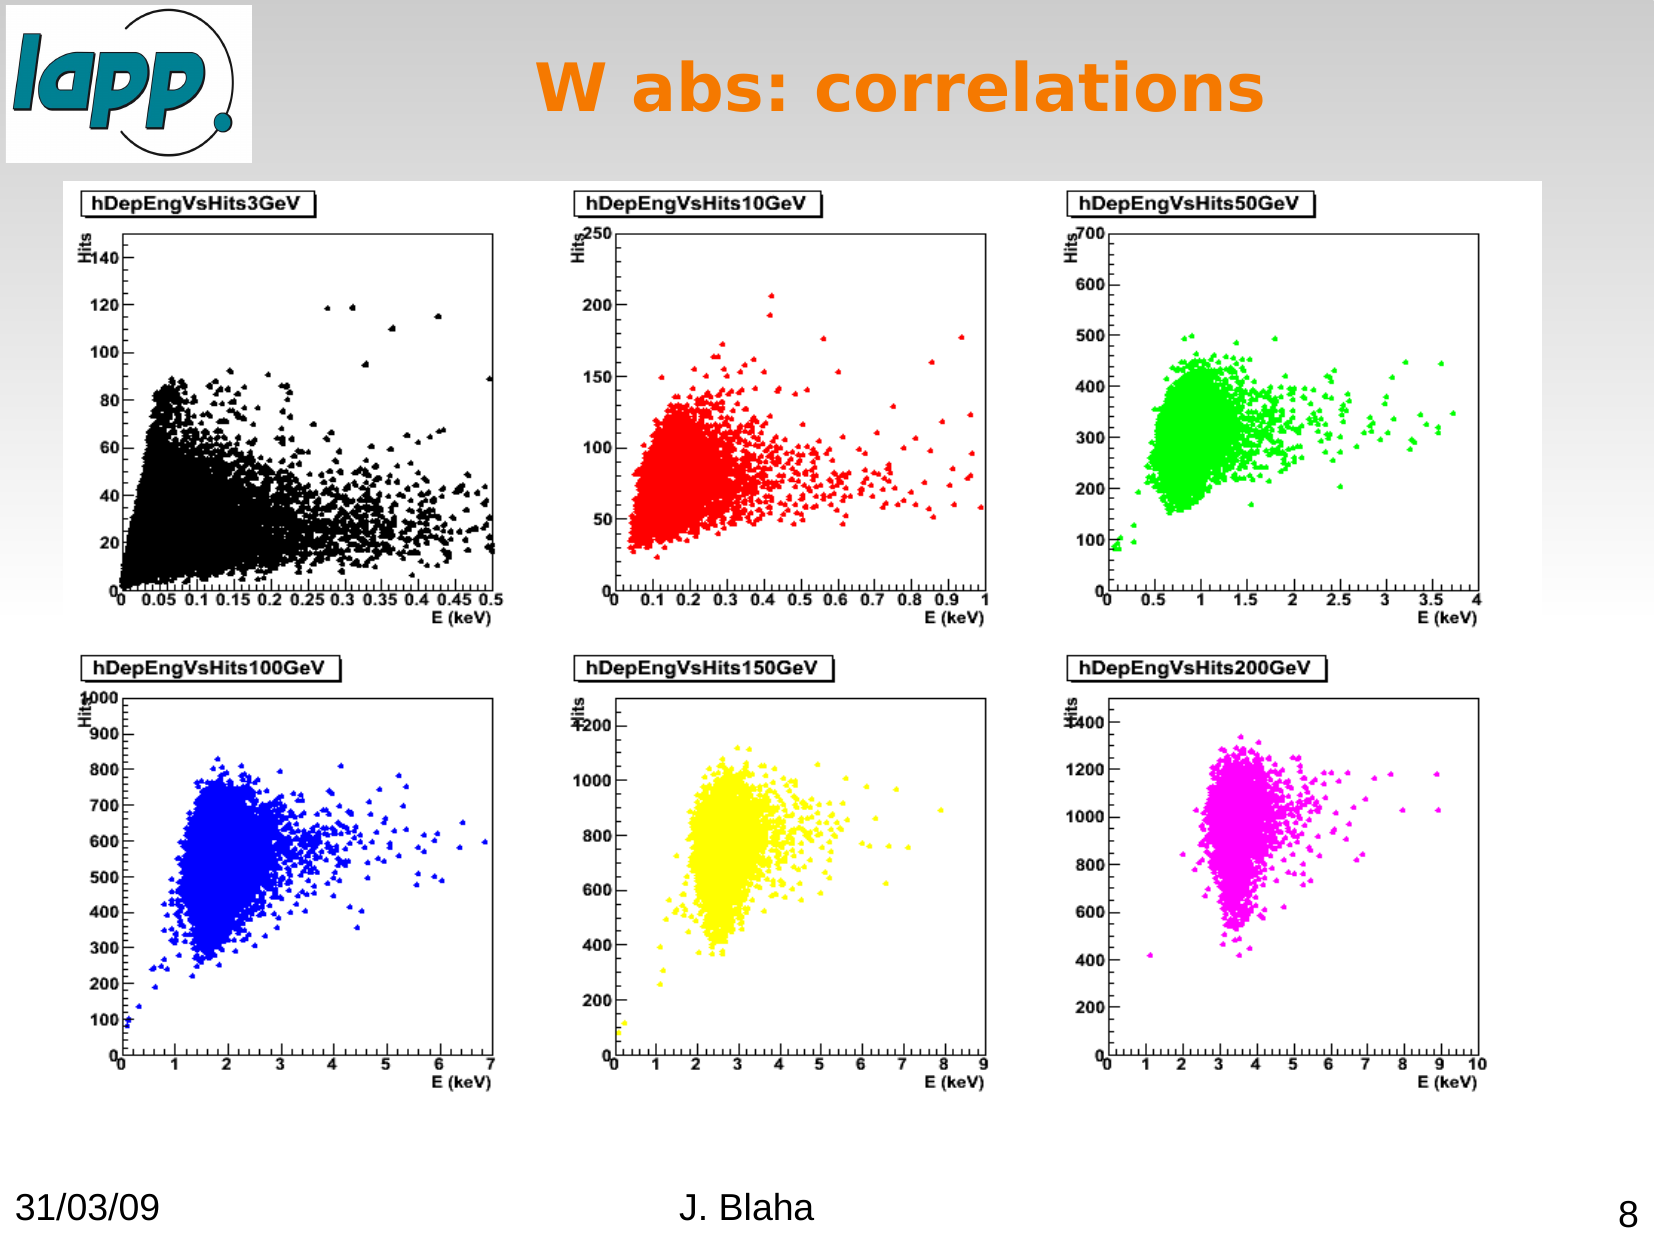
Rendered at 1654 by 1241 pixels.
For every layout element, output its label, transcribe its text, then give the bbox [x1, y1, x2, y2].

text_box 2 [1575, 1186, 1654, 1241]
text_box J. Blaha [653, 1179, 1000, 1241]
picture [5, 5, 252, 163]
title W abs: correlations [148, 14, 1654, 163]
picture [63, 181, 1542, 1110]
text_box 31/03/09 [0, 1179, 177, 1241]
